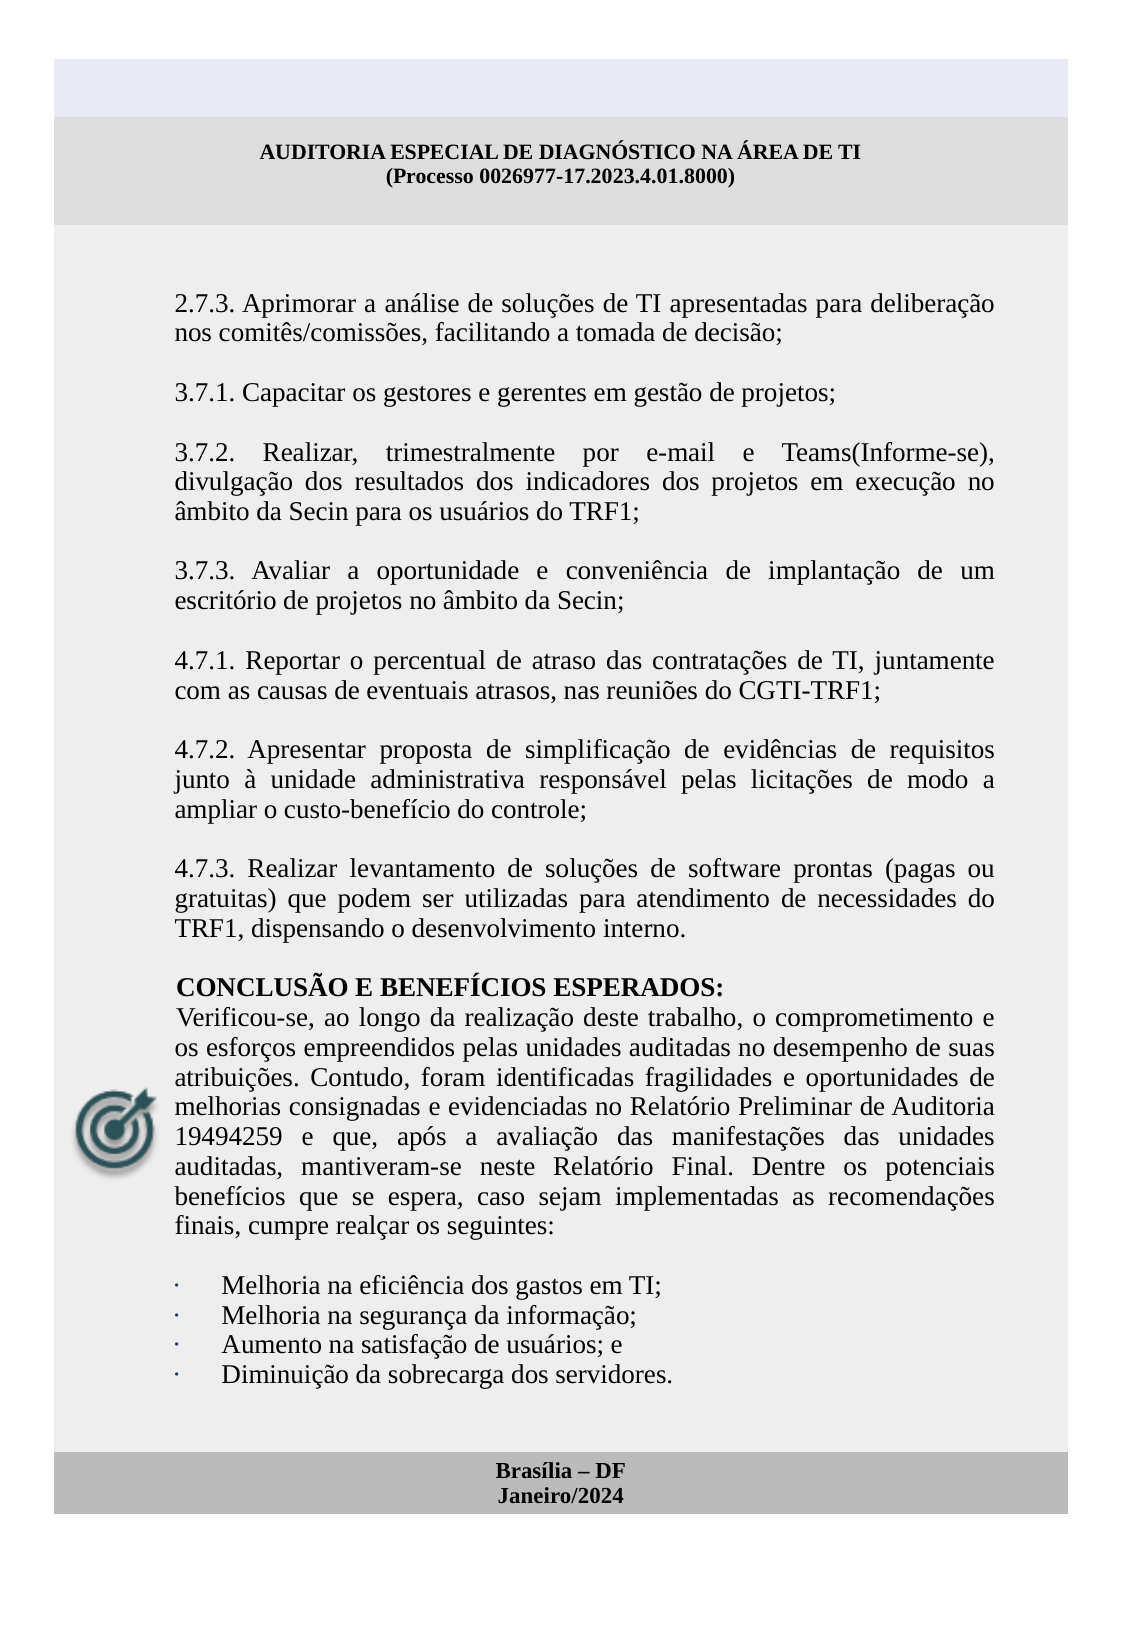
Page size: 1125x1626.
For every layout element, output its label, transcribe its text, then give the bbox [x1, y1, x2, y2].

table_cell 2.7.3. Aprimorar a análise de soluções de TI apresentadas para deliberação nos comitês/comissões, facilitando a tomada de decisão; 3.7.1. Capacitar os gestores e gerentes em gestão de projetos; 3.7.2. Realizar, trimestralmente por e-mail e Teams(Informe-se), divulgação dos resultados dos indicadores dos projetos em execução no âmbito da Secin para os usuários do TRF1; 3.7.3. Avaliar a oportunidade e conveniência de implantação de um escritório de projetos no âmbito da Secin; 4.7.1. Reportar o percentual de atraso das contratações de TI, juntamente com as causas de eventuais atrasos, nas reuniões do CGTI-TRF1; 4.7.2. Apresentar proposta de simplificação de evidências de requisitos junto à unidade administrativa responsável pelas licitações de modo a ampliar o custo-benefício do controle; 4.7.3. Realizar levantamento de soluções de software prontas (pagas ou gratuitas) que podem ser utilizadas para atendimento de necessidades do TRF1, dispensando o desenvolvimento interno. CONCLUSÃO E BENEFÍCIOS ESPERADOS: Verificou-se, ao longo da realização deste trabalho, o comprometimento e os esforços empreendidos pelas unidades auditadas no desempenho de suas atribuições. Contudo, foram identificadas fragilidades e oportunidades de melhorias consignadas e evidenciadas no Relatório Preliminar de Auditoria 19494259 e que, após a avaliação das manifestações das unidades auditadas, mantiveram-se neste Relatório Final. Dentre os potenciais benefícios que se espera, caso sejam implementadas as recomendações finais, cumpre realçar os seguintes: Melhoria na eficiência dos gastos em TI; Melhoria na segurança da informação; Aumento na satisfação de usuários; e Diminuição da sobrecarga dos servidores. [142, 225, 1027, 1452]
table_cell [54, 225, 142, 1452]
table_cell Brasília – DF Janeiro/2024 [54, 1452, 1068, 1514]
picture [57, 1076, 176, 1195]
table_cell AUDITORIA ESPECIAL DE DIAGNÓSTICO NA ÁREA DE TI (Processo 0026977-17.2023.4.01.8000) [54, 117, 1068, 225]
table_header [54, 59, 1068, 117]
table_cell [1027, 225, 1068, 1452]
